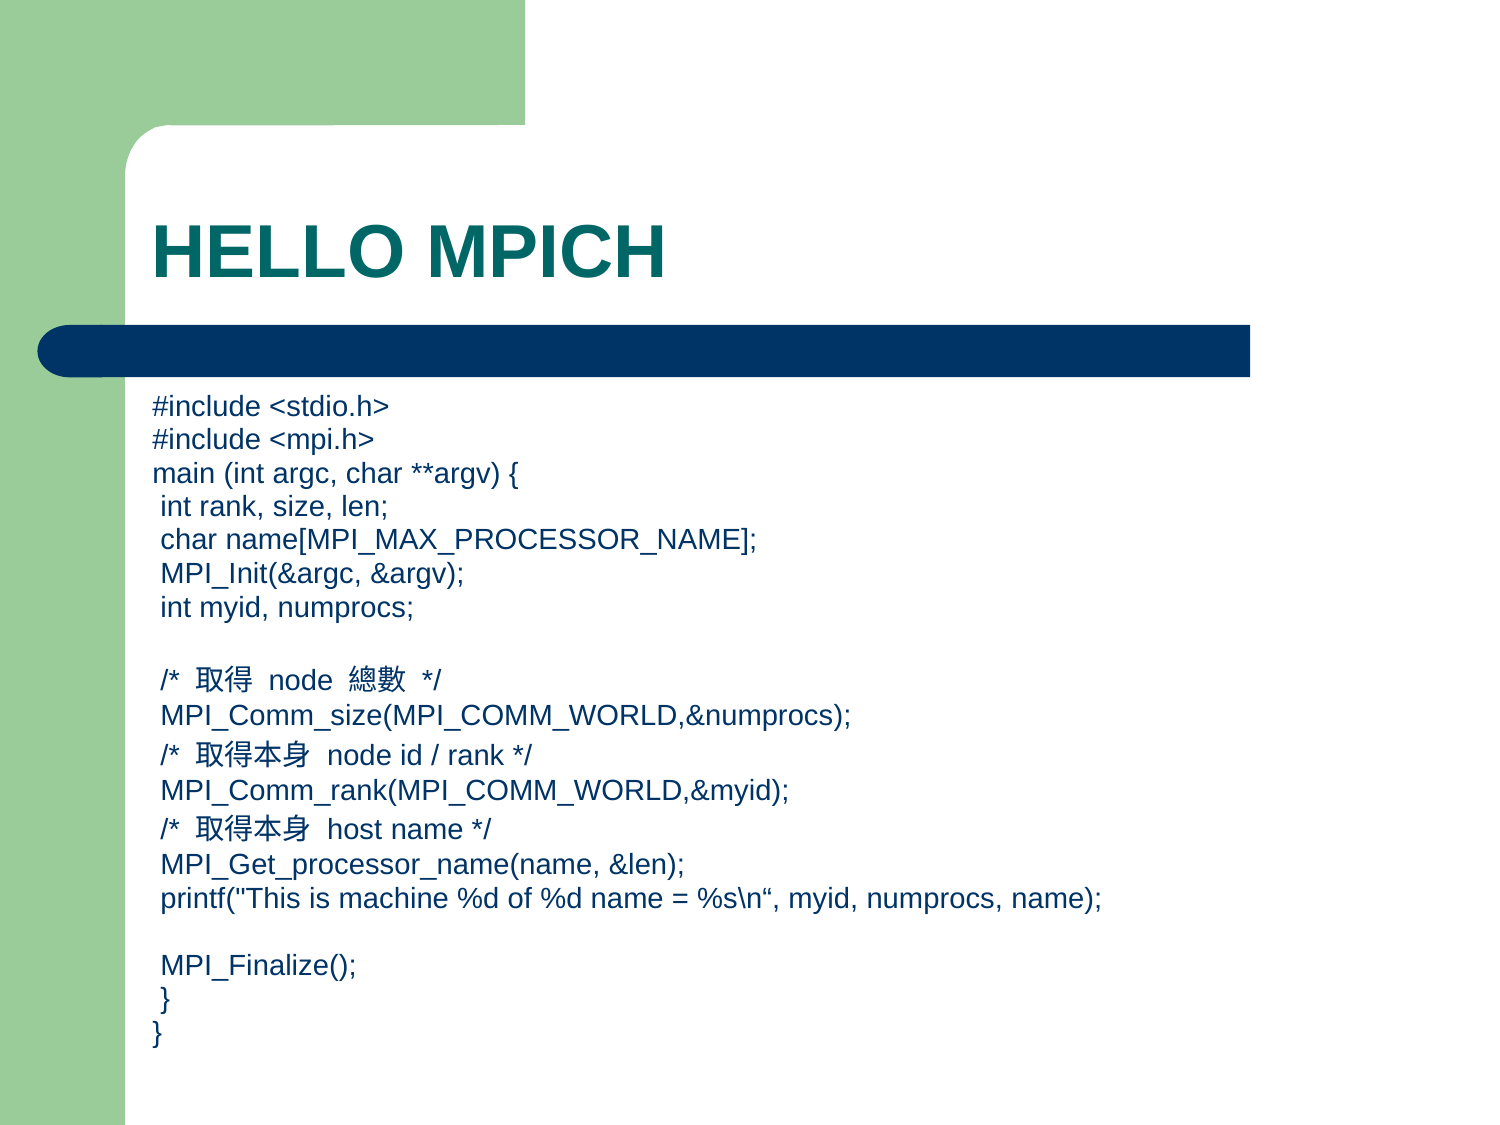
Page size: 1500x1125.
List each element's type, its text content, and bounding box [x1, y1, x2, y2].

title HELLO MPICH [136, 136, 1414, 301]
list #include <stdio.h> #include <mpi.h> main (int argc, char **argv) { int rank, size, len; char name[MPI_MAX_PROCESSOR_NAME]; MPI_Init(&argc, &argv); int myid, numprocs; /* 取得 node 總數 */ MPI_Comm_size(MPI_COMM_WORLD,&numprocs); /* 取得本身 node id / rank */ MPI_Comm_rank(MPI_COMM_WORLD,&myid); /* 取得本身 host name */ MPI_Get_processor_name(name, &len); printf("This is machine %d of %d name = %s\n“, myid, numprocs, name); MPI_Finalize(); } } [137, 387, 1400, 1125]
